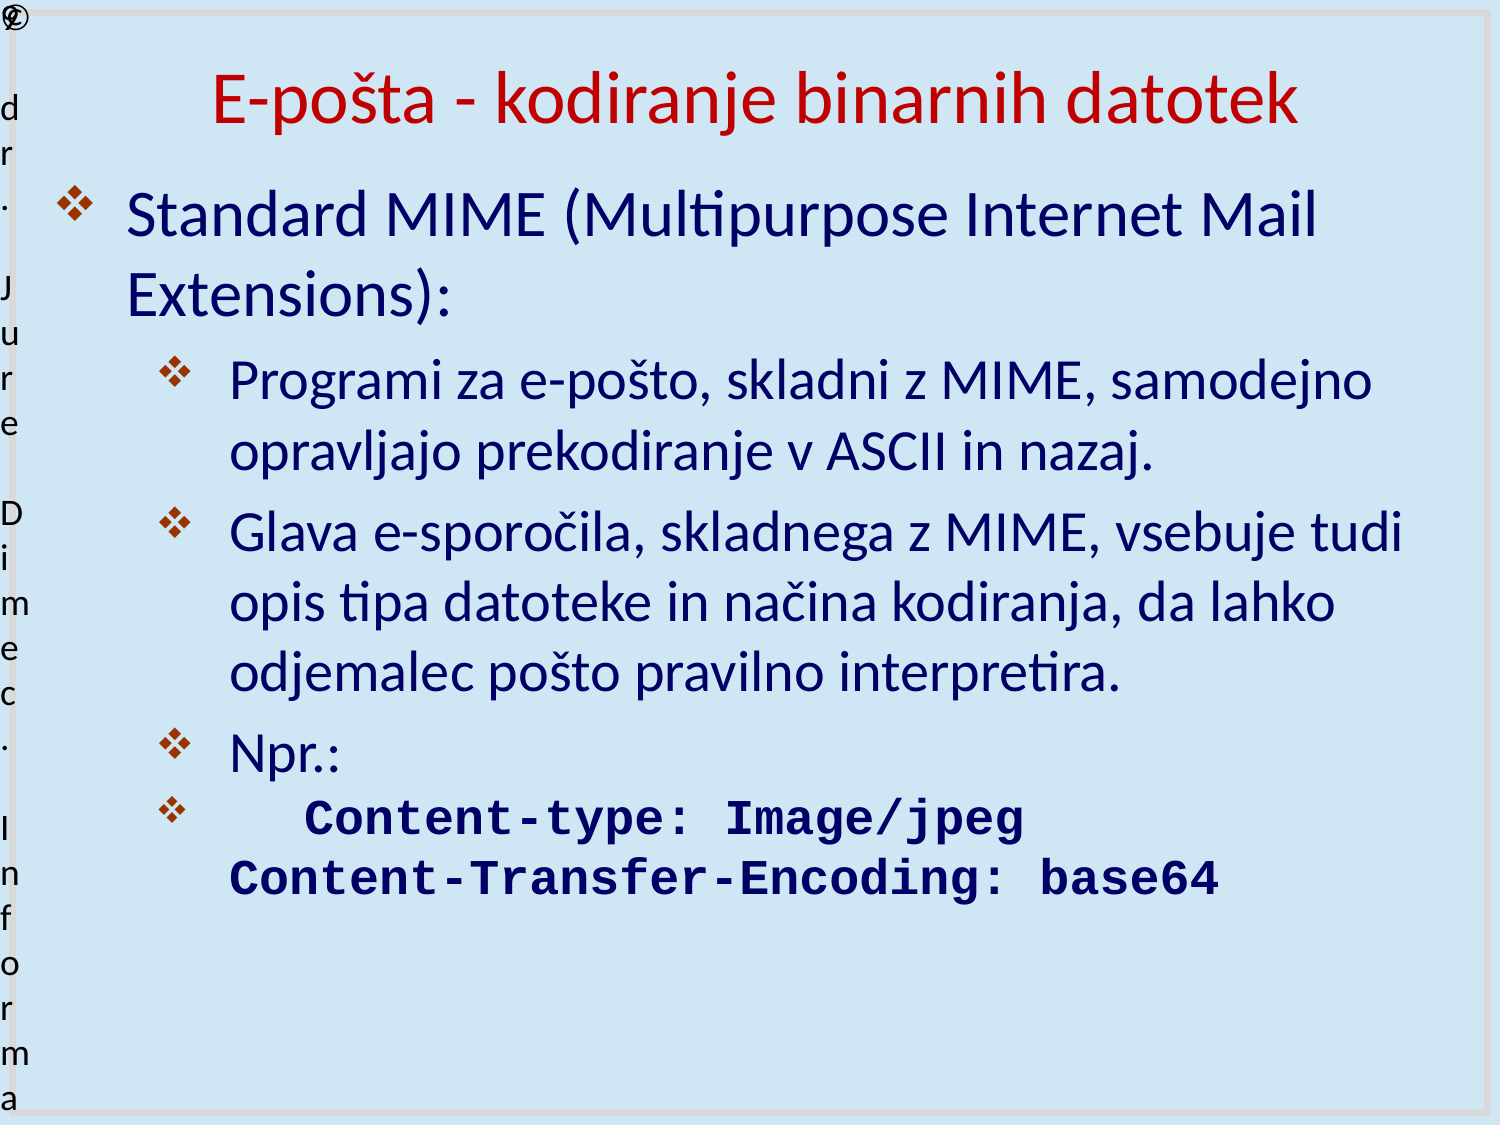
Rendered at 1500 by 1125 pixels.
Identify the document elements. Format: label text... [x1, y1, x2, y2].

title E-pošta - kodiranje binarnih datotek [37, 37, 1475, 150]
list Standard MIME (Multipurpose Internet Mail Extensions): Programi za e-pošto, skladni z MIME, samodejno opravljajo prekodiranje v ASCII in nazaj. Glava e-sporočila, skladnega z MIME, vsebuje tudi opis tipa datoteke in načina kodiranja, da lahko odjemalec pošto pravilno interpretira. Npr.: Content-type: Image/jpeg Content-Transfer-Encoding: base64 [37, 162, 1475, 1050]
